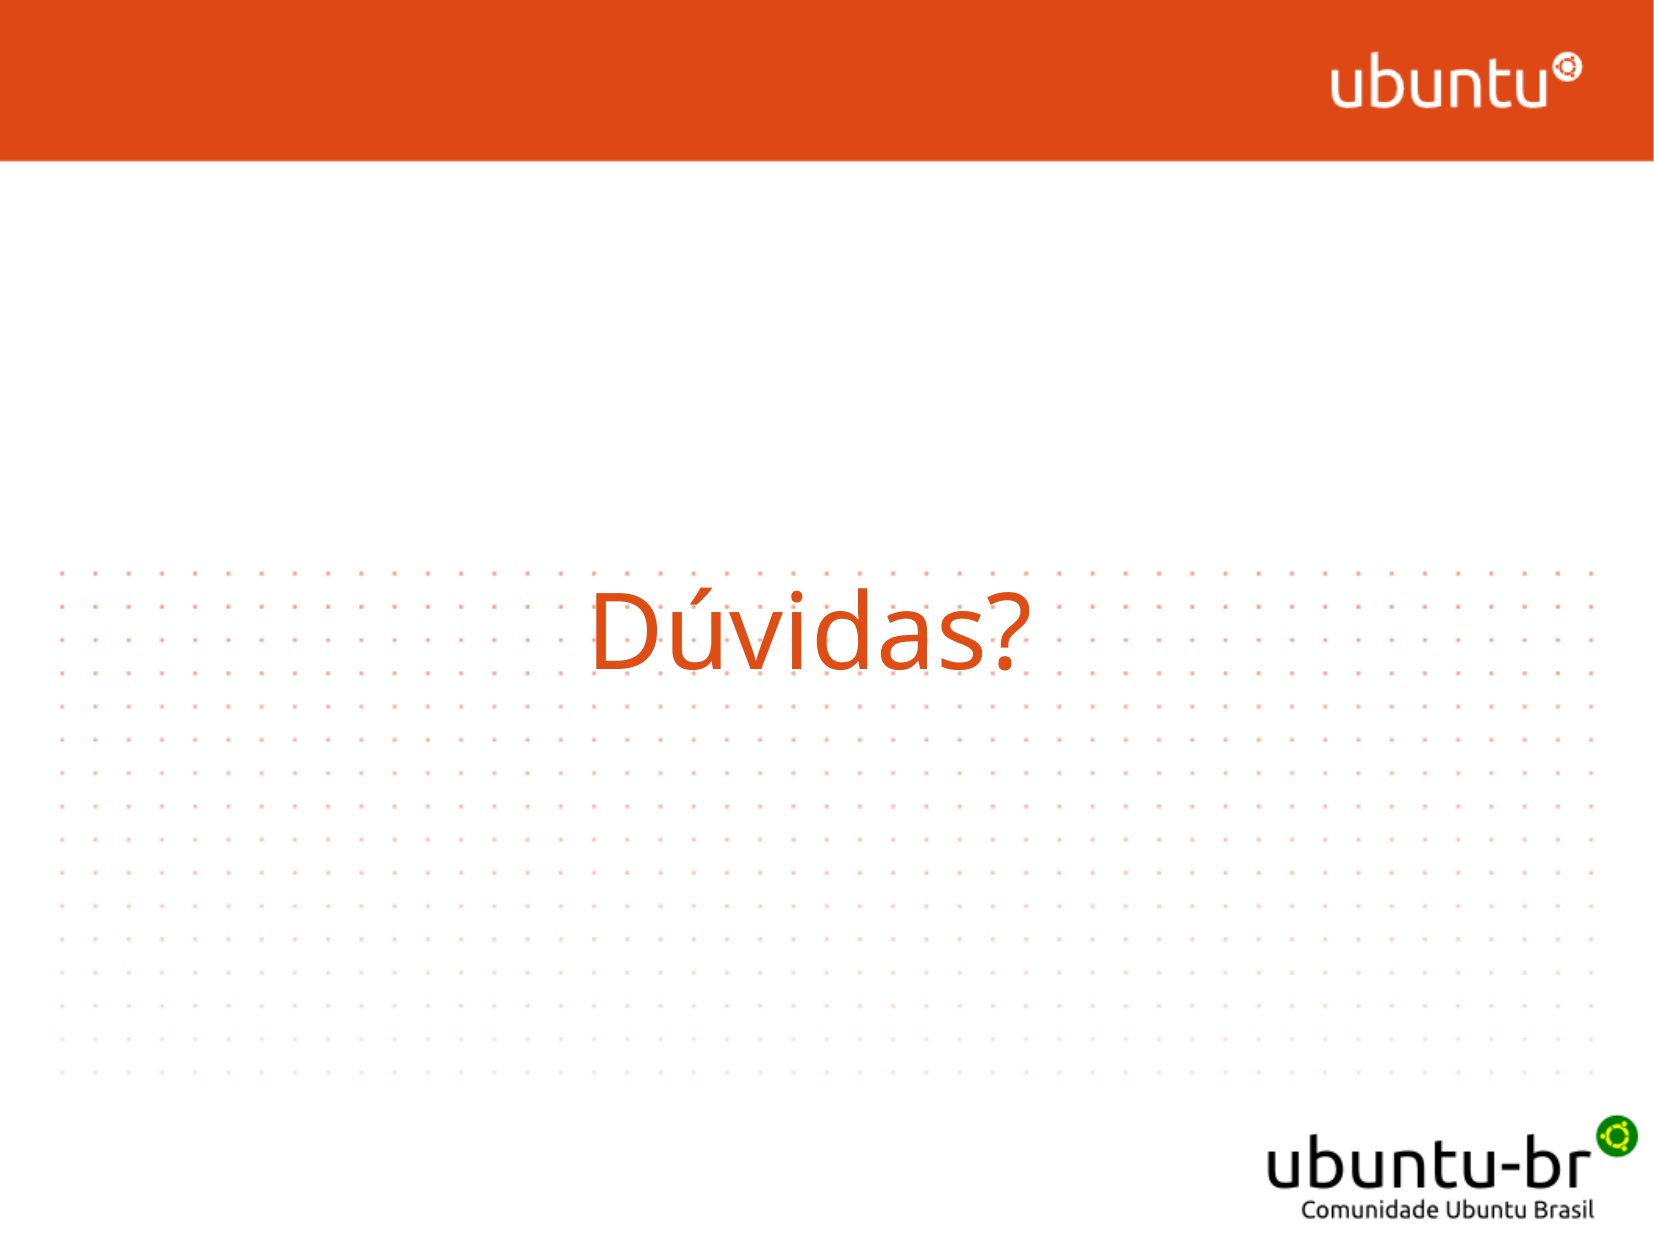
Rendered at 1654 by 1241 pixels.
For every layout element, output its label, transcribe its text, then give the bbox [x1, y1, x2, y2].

picture [0, 0, 1654, 1241]
list Dúvidas? [82, 555, 1538, 703]
